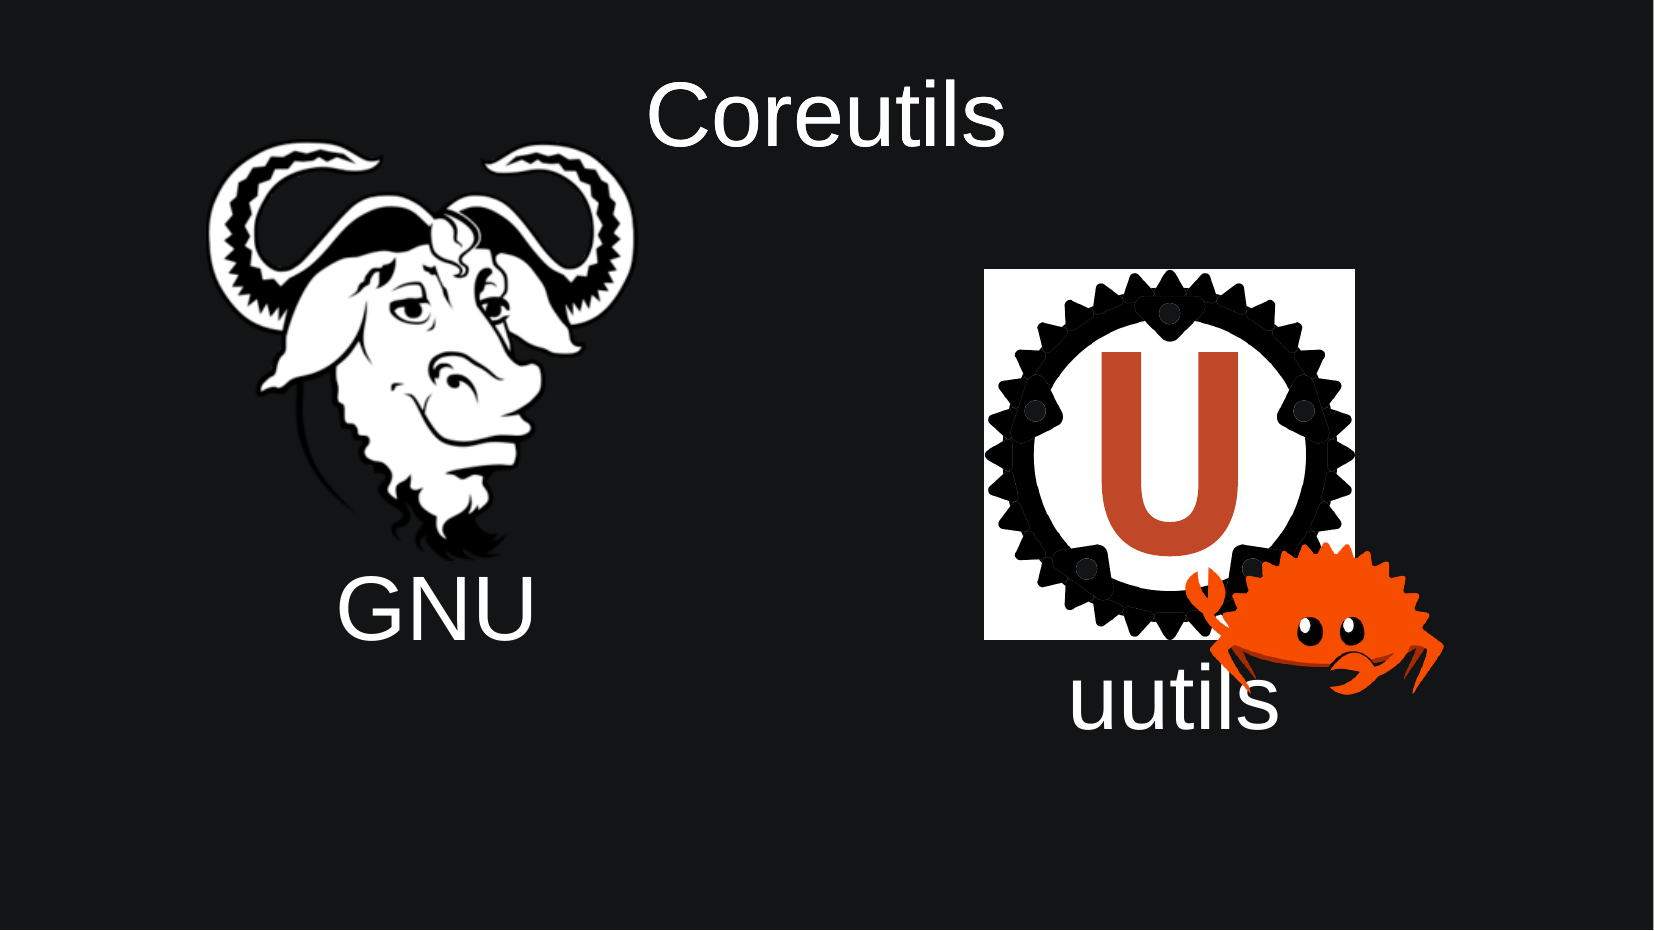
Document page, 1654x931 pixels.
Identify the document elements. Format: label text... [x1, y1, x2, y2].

title uutils [431, 620, 1654, 776]
title Coreutils [82, 37, 1571, 193]
title GNU [0, 531, 981, 687]
picture [206, 193, 638, 531]
picture [981, 265, 1447, 709]
